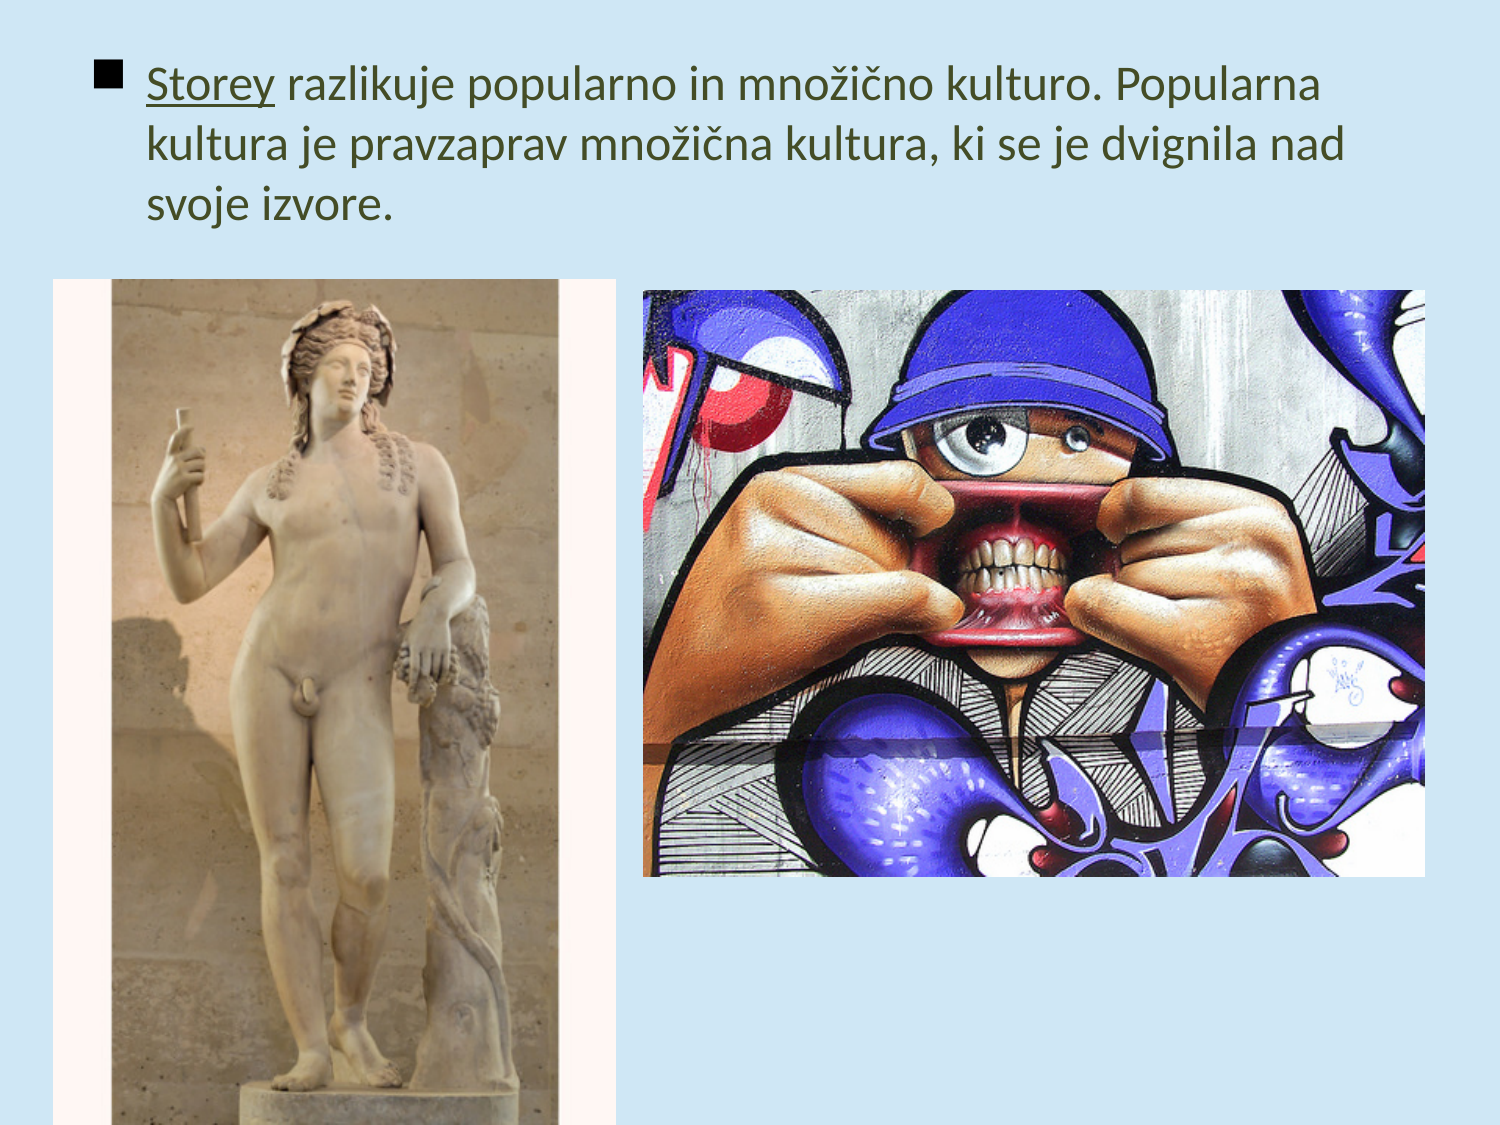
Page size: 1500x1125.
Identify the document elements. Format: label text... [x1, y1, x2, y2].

picture [53, 279, 616, 1125]
picture [643, 290, 1425, 877]
list Storey razlikuje popularno in množično kulturo. Popularna kultura je pravzaprav množična kultura, ki se je dvignila nad svoje izvore. [75, 42, 1425, 1094]
